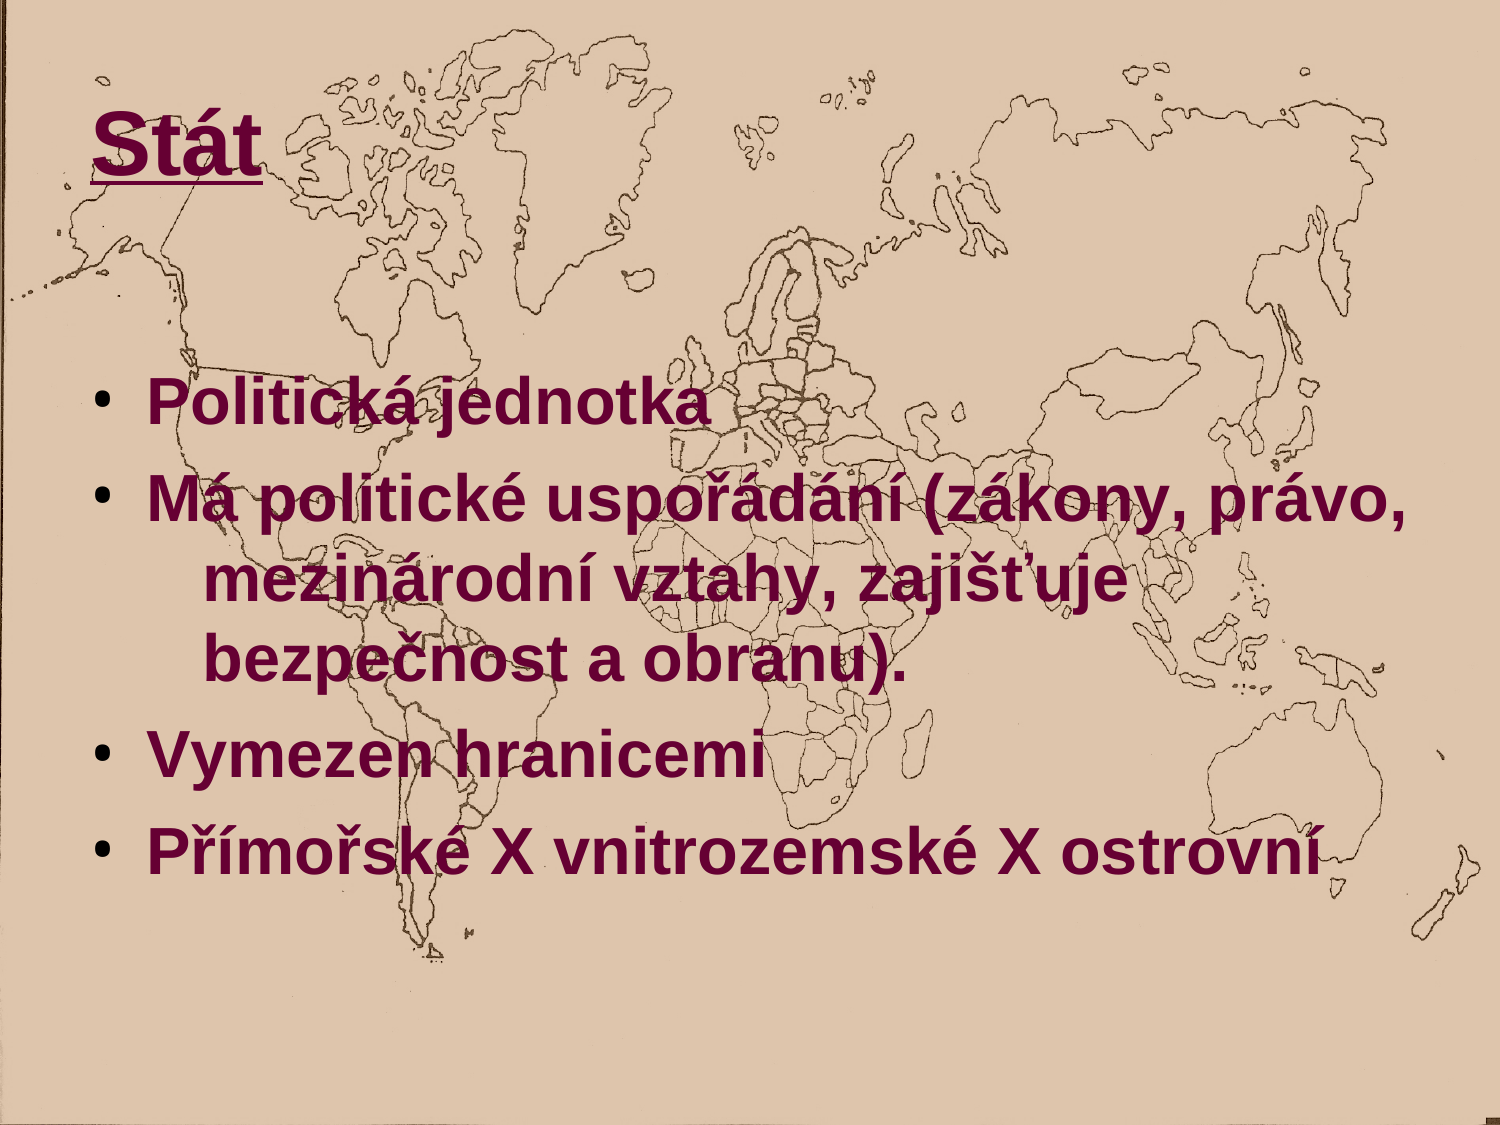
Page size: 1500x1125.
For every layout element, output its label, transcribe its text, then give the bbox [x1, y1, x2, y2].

title Stát [75, 45, 1426, 233]
list Politická jednotka Má politické uspořádání (zákony, právo, mezinárodní vztahy, zajišťuje bezpečnost a obranu). Vymezen hranicemi Přímořské X vnitrozemské X ostrovní [75, 350, 1426, 1005]
